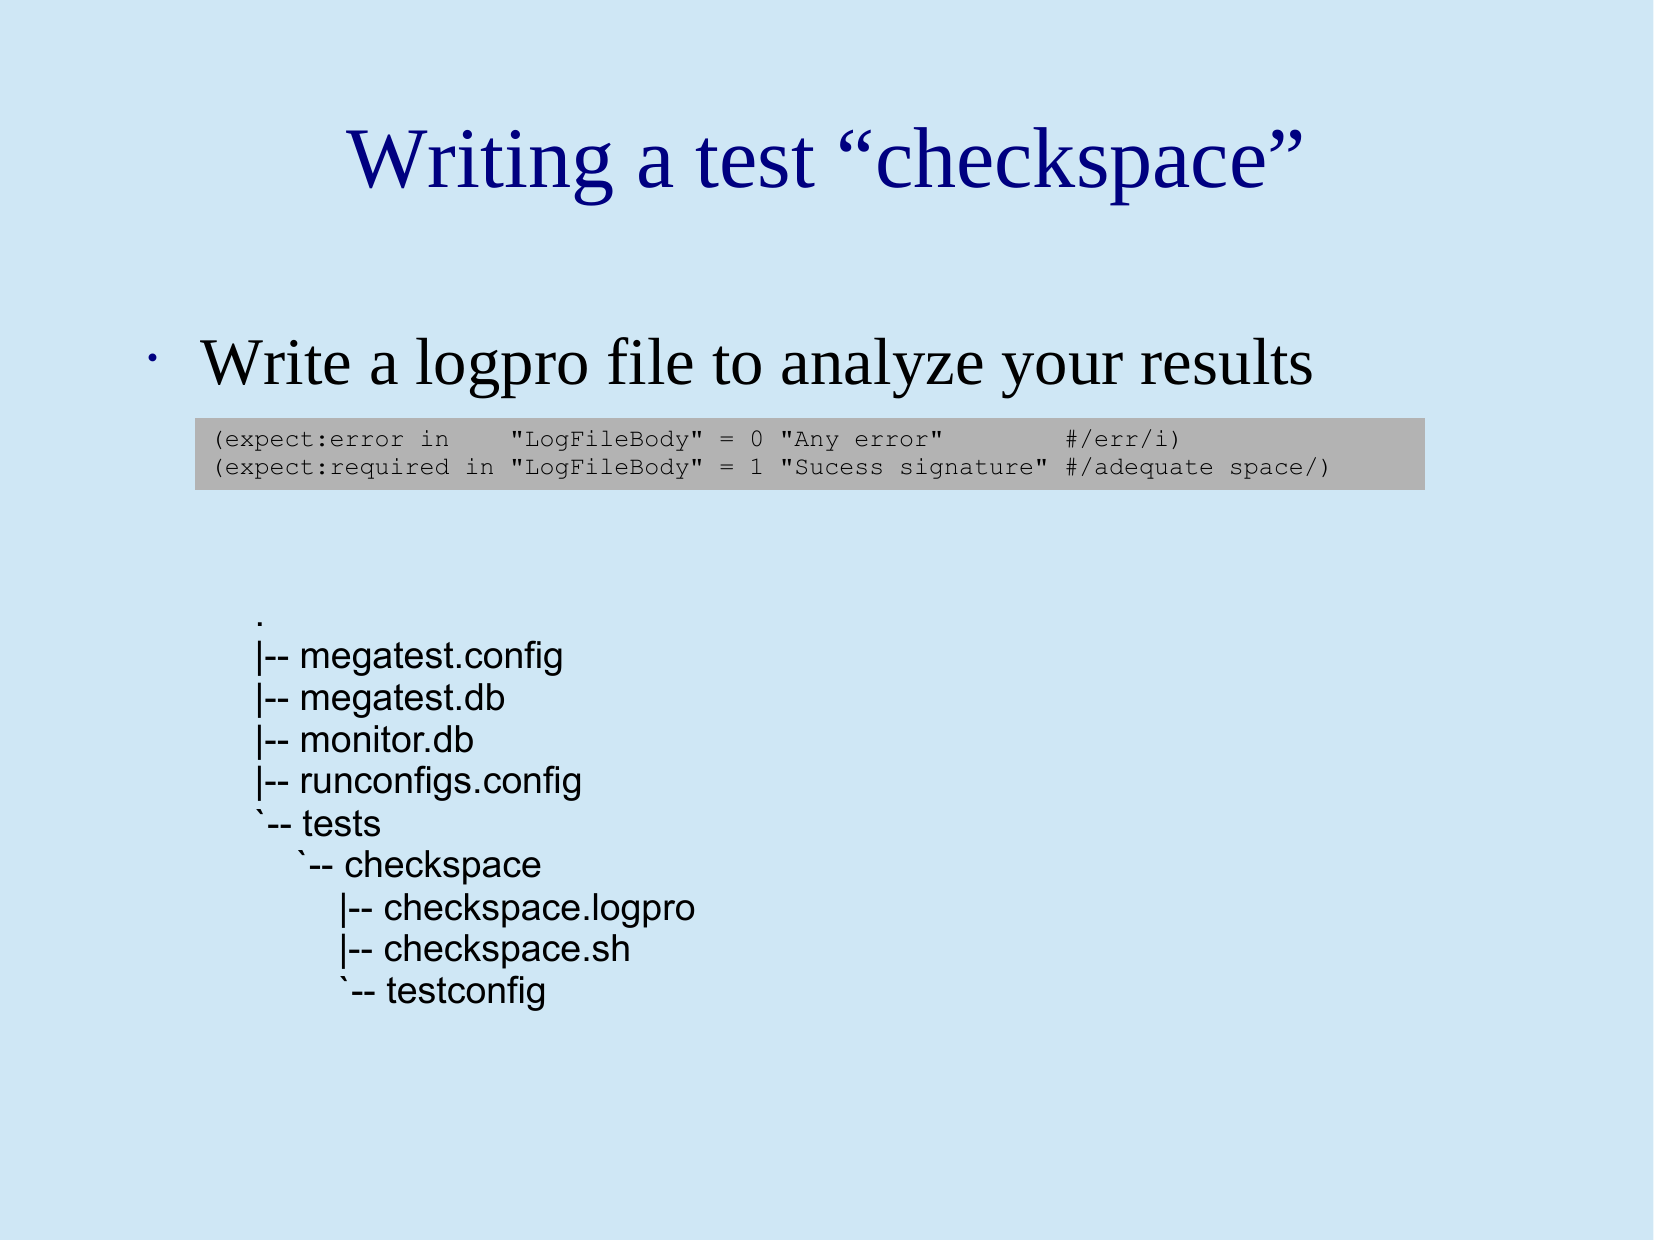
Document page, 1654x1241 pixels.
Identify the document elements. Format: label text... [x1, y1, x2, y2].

text_box . |-- megatest.config |-- megatest.db |-- monitor.db |-- runconfigs.config `-- tests `-- checkspace |-- checkspace.logpro |-- checkspace.sh `-- testconfig [239, 584, 711, 1021]
table_header (expect:error in "LogFileBody" = 0 "Any error" #/err/i) (expect:required in "LogFileBody" = 1 "Sucess signature" #/adequate space/) [195, 418, 1425, 490]
list Write a logpro file to analyze your results [129, 324, 1489, 466]
title Writing a test “checkspace” [82, 55, 1571, 263]
